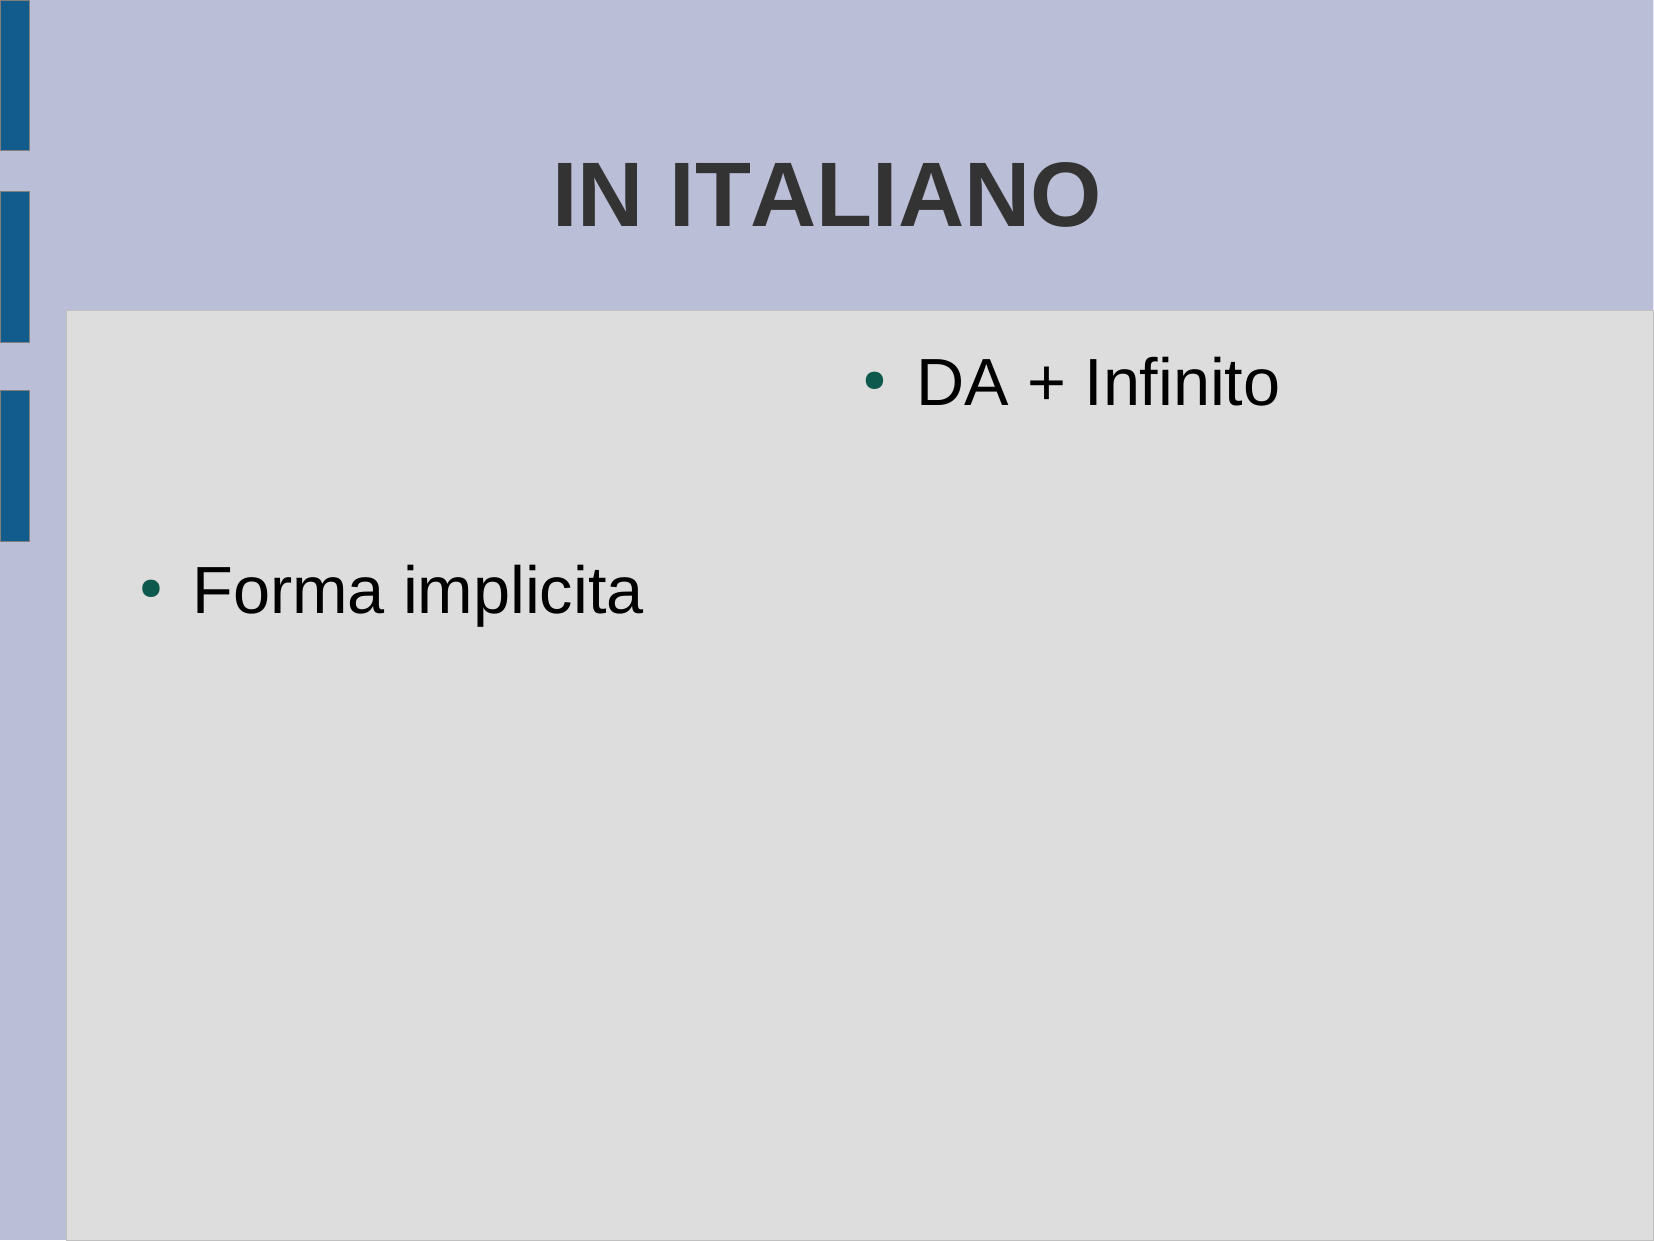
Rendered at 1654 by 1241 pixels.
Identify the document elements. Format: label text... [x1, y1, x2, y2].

list Forma implicita [121, 344, 811, 1127]
title IN ITALIANO [121, 91, 1534, 299]
list DA + Infinito [845, 344, 1535, 1127]
